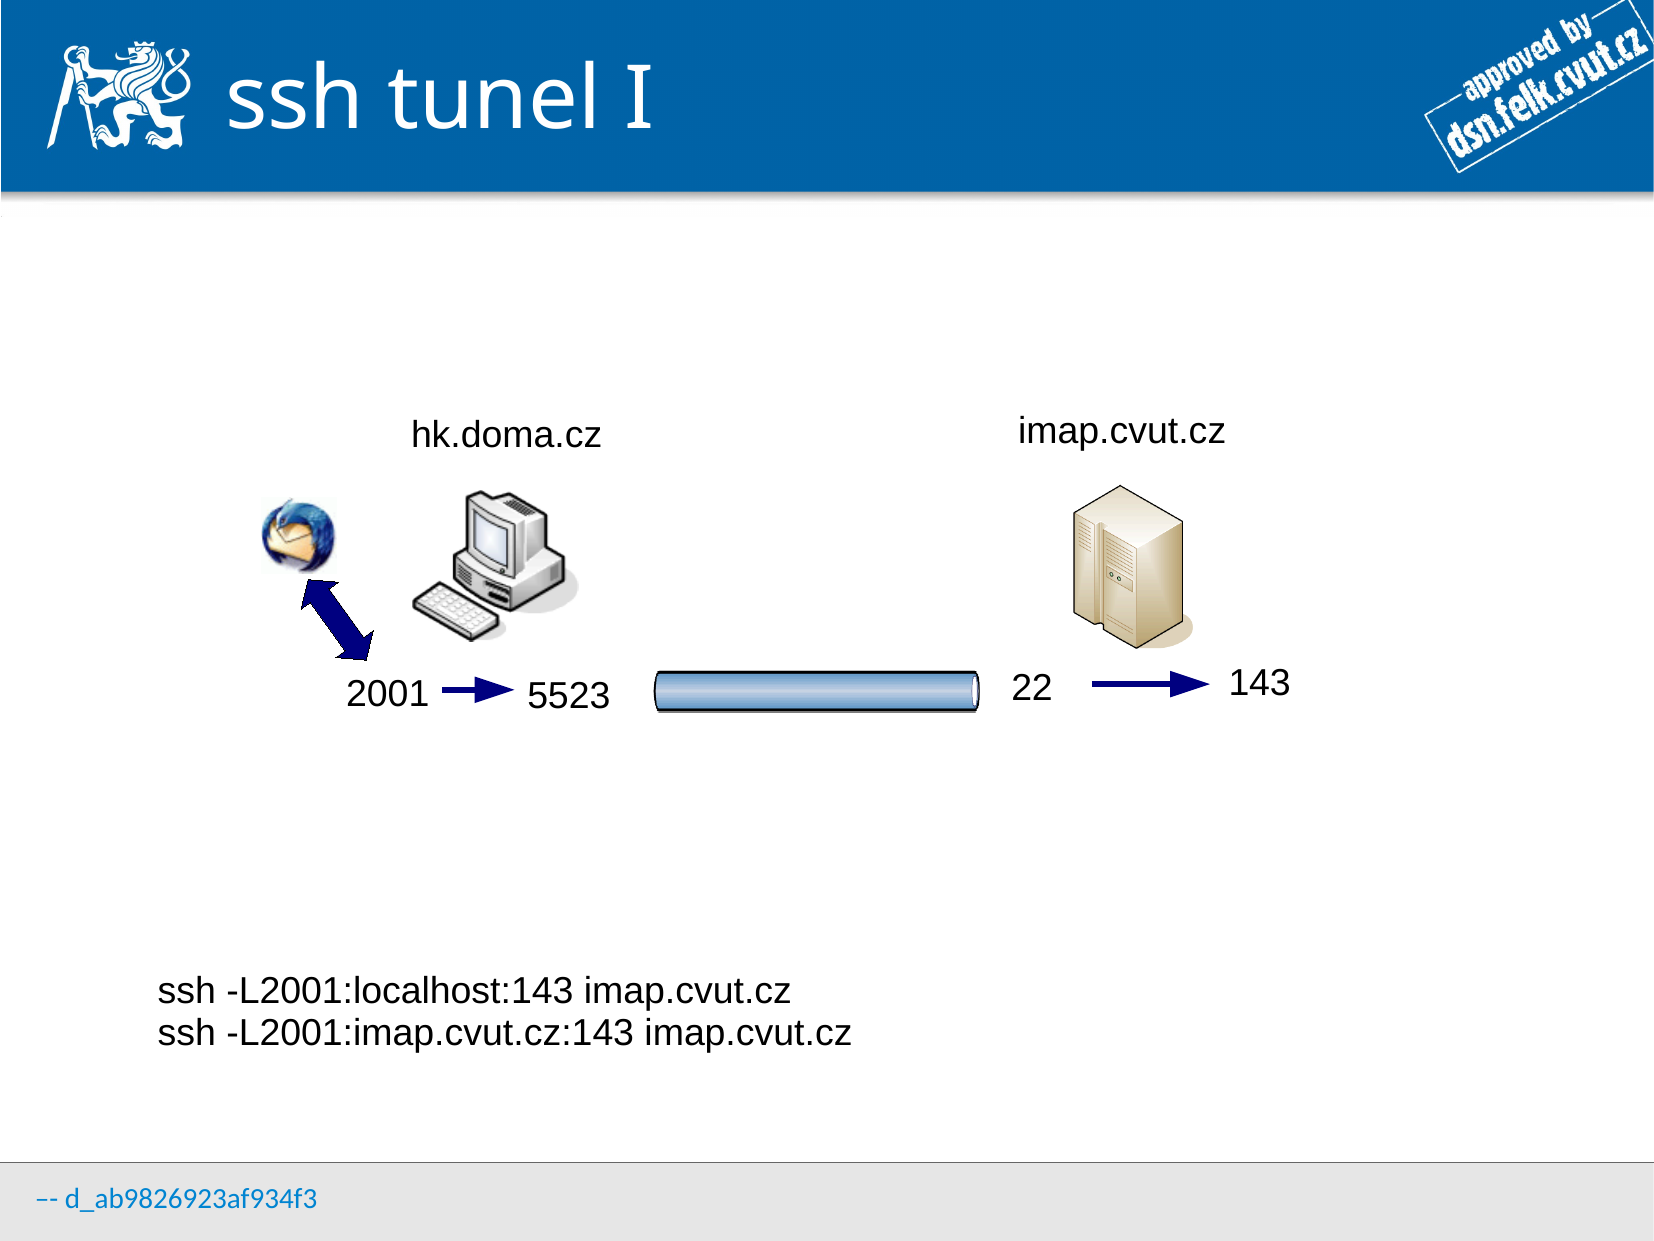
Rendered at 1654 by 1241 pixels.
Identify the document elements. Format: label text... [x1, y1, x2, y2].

text_box hk.doma.cz [396, 406, 618, 463]
title ssh tunel I [225, 0, 1426, 188]
text_box imap.cvut.cz [1003, 402, 1242, 460]
picture [261, 497, 337, 574]
picture [412, 490, 579, 642]
text_box 22 [996, 659, 1068, 717]
text_box 143 [1213, 653, 1306, 711]
text_box 2001 [331, 665, 445, 722]
picture [653, 670, 980, 713]
text_box ssh -L2001:localhost:143 imap.cvut.cz ssh -L2001:imap.cvut.cz:143 imap.cvut.cz [142, 962, 868, 1062]
text_box 5523 [512, 666, 626, 724]
picture [1, 0, 1654, 217]
text_box [301, 579, 374, 661]
picture [1073, 484, 1193, 649]
